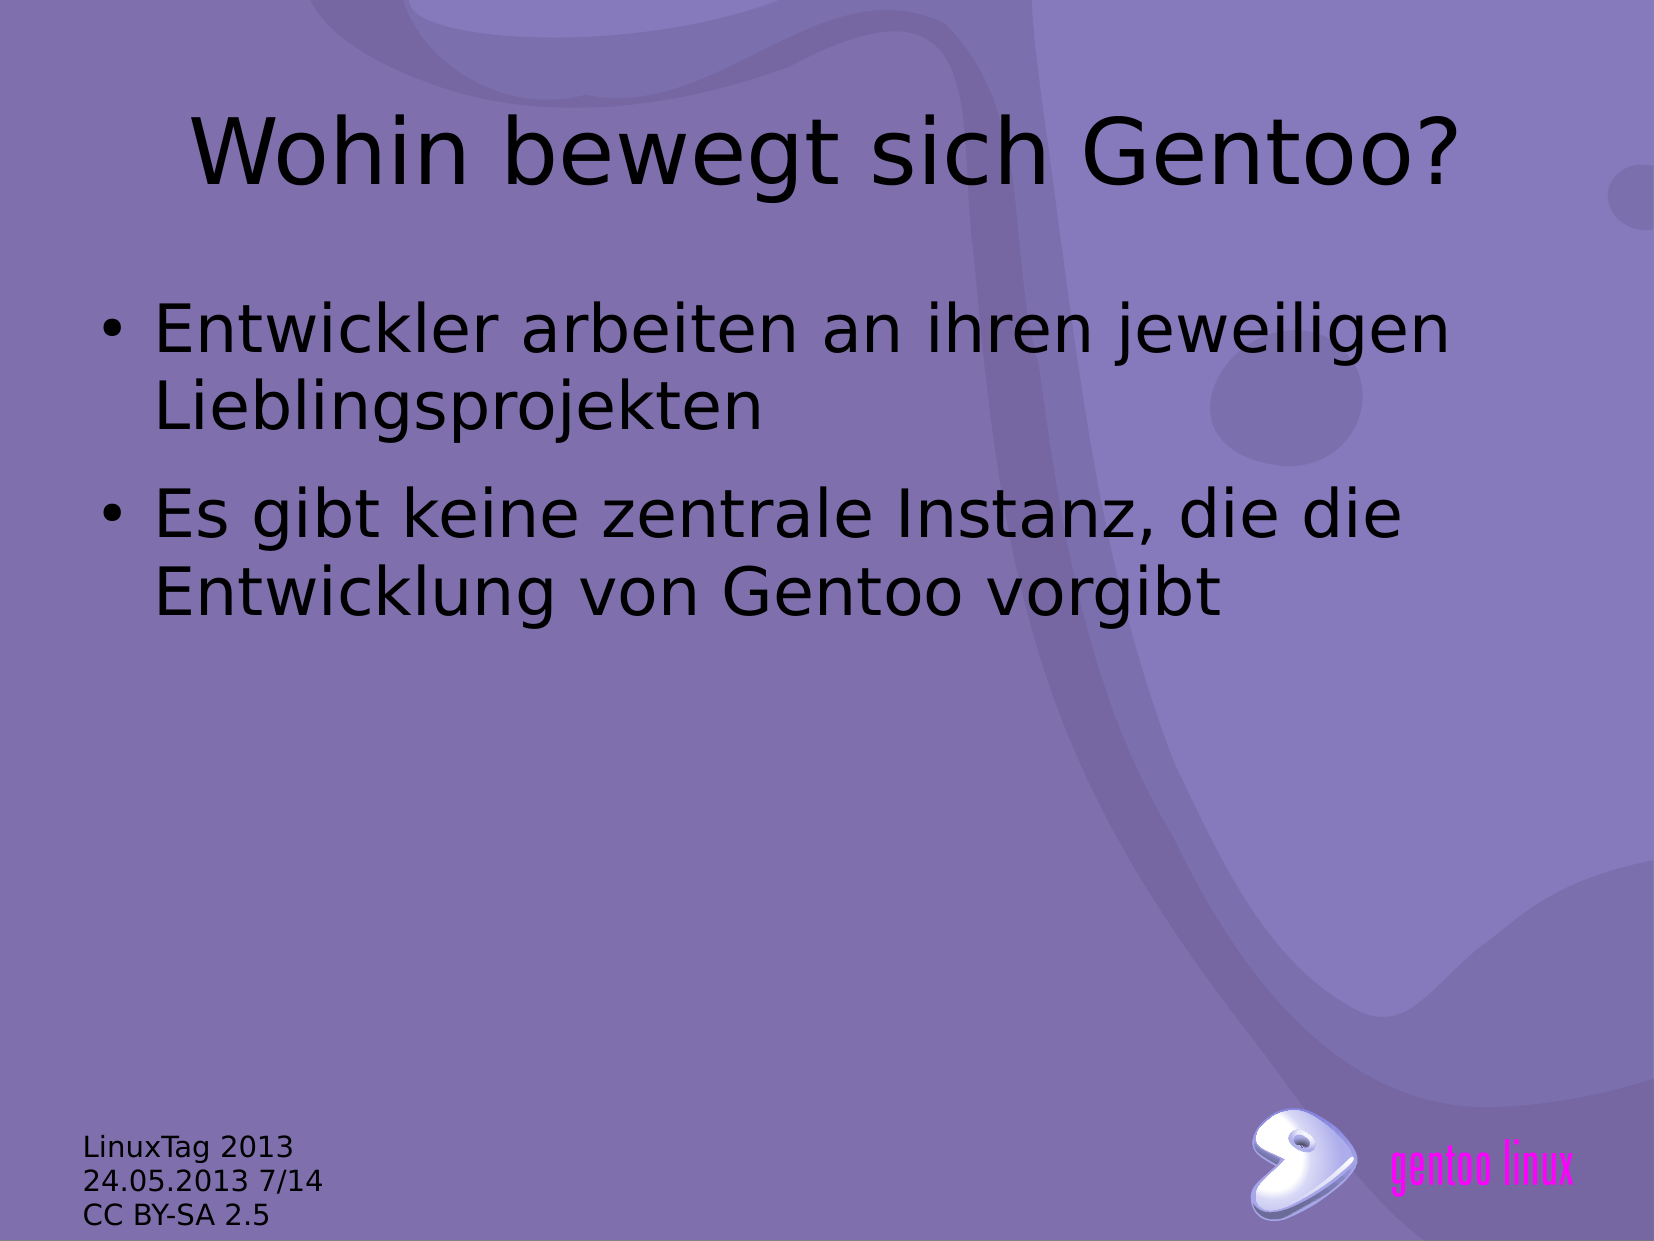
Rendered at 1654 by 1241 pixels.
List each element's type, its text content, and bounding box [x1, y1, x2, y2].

list Entwickler arbeiten an ihren jeweiligen Lieblingsprojekten Es gibt keine zentrale Instanz, die die Entwicklung von Gentoo vorgibt [82, 290, 1571, 1109]
title Wohin bewegt sich Gentoo? [82, 49, 1571, 257]
